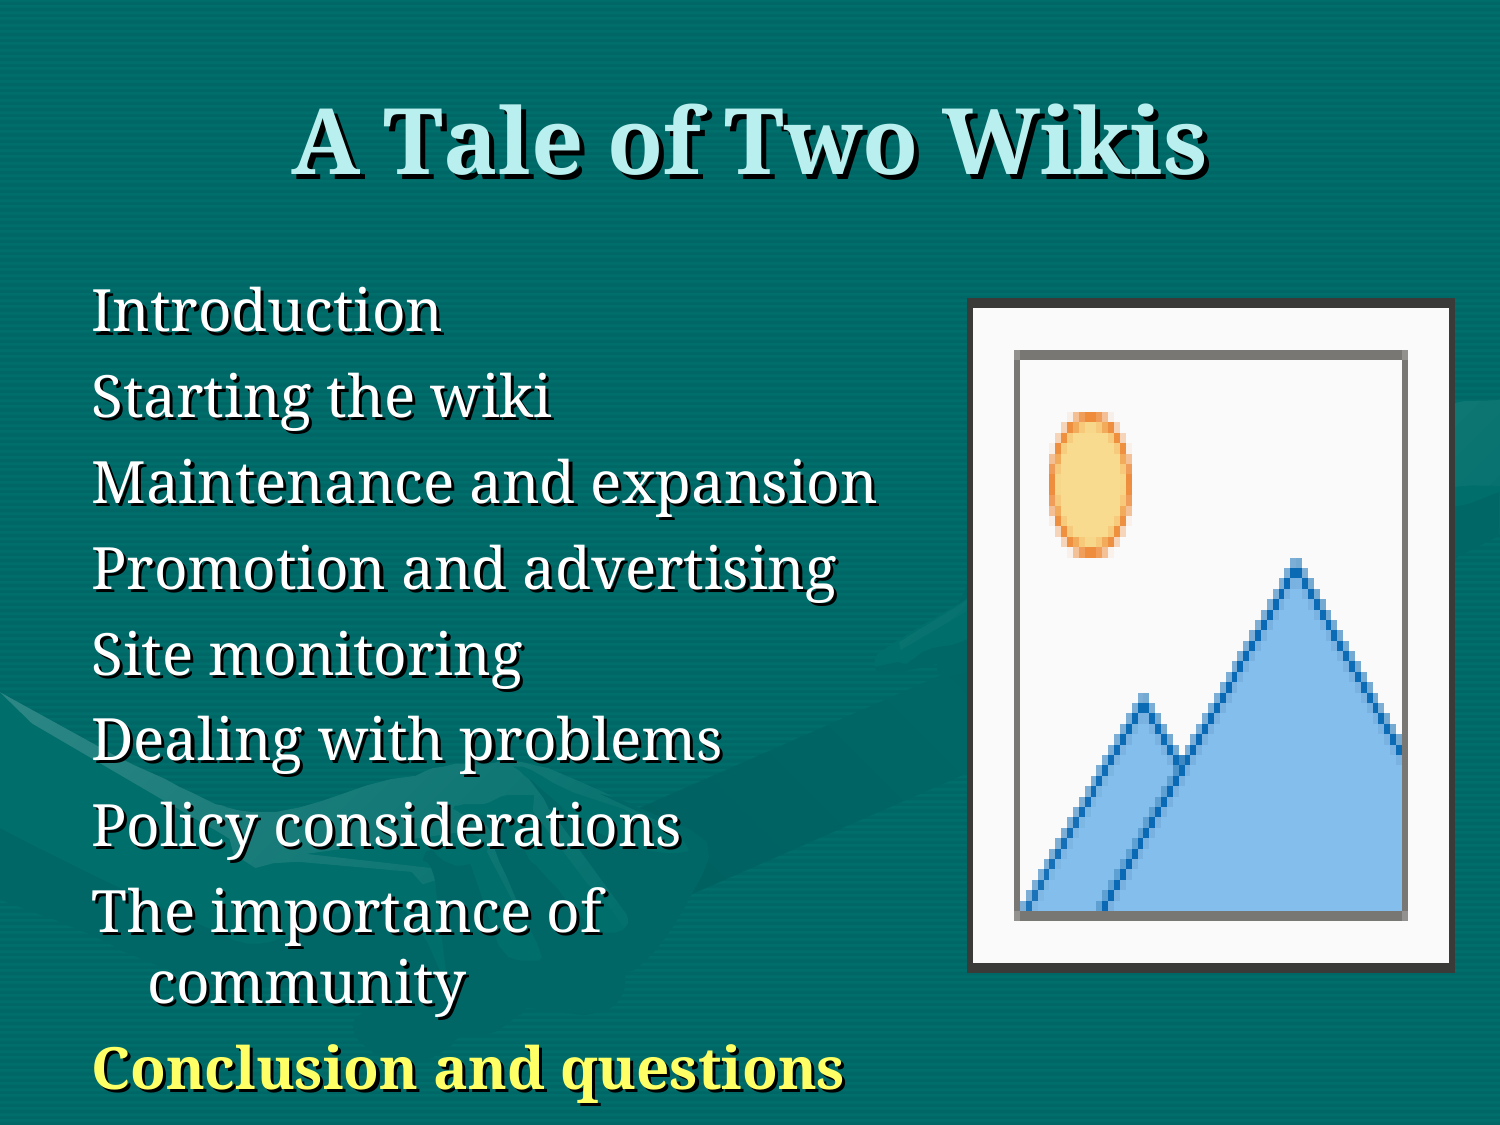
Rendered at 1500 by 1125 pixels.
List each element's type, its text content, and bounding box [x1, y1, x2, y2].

title A Tale of Two Wikis [75, 45, 1426, 233]
picture [0, 0, 1500, 1125]
list Introduction Starting the wiki Maintenance and expansion Promotion and advertising Site monitoring Dealing with problems Policy considerations The importance of community Conclusion and questions [76, 267, 951, 1024]
